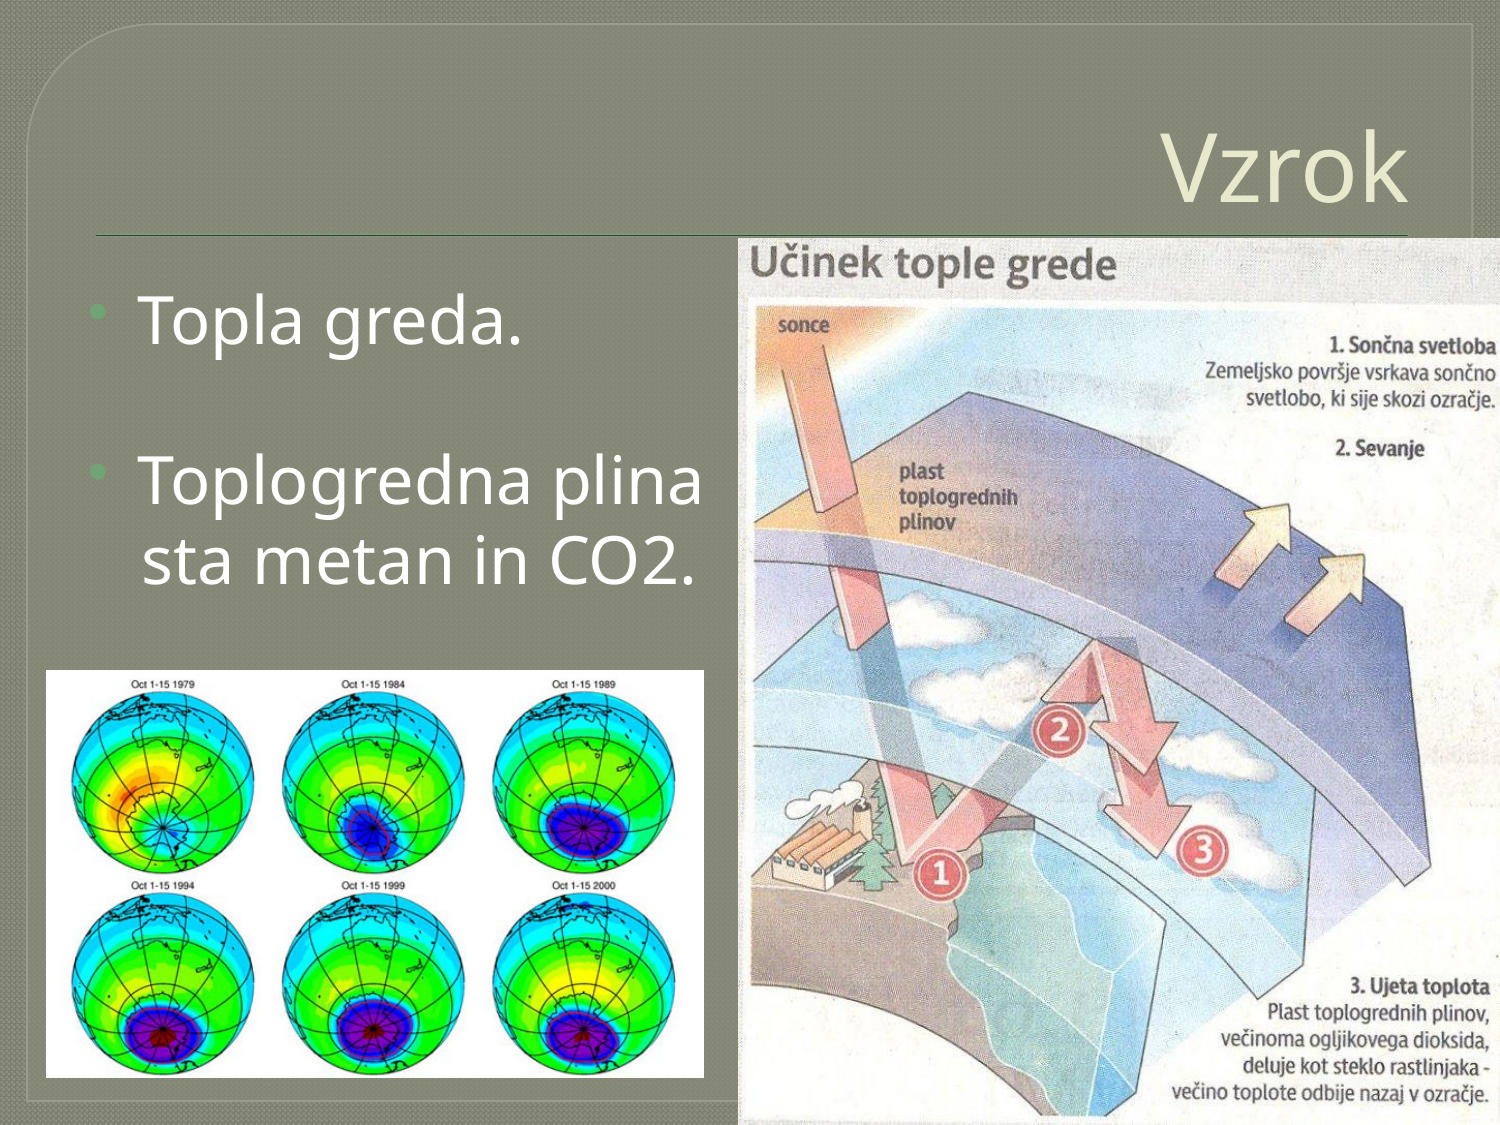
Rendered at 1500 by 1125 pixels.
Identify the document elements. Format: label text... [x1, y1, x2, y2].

title Vzrok [75, 41, 1425, 230]
list Topla greda. Toplogredna plina sta metan in CO2. [75, 270, 738, 1013]
picture [0, 0, 1500, 1125]
